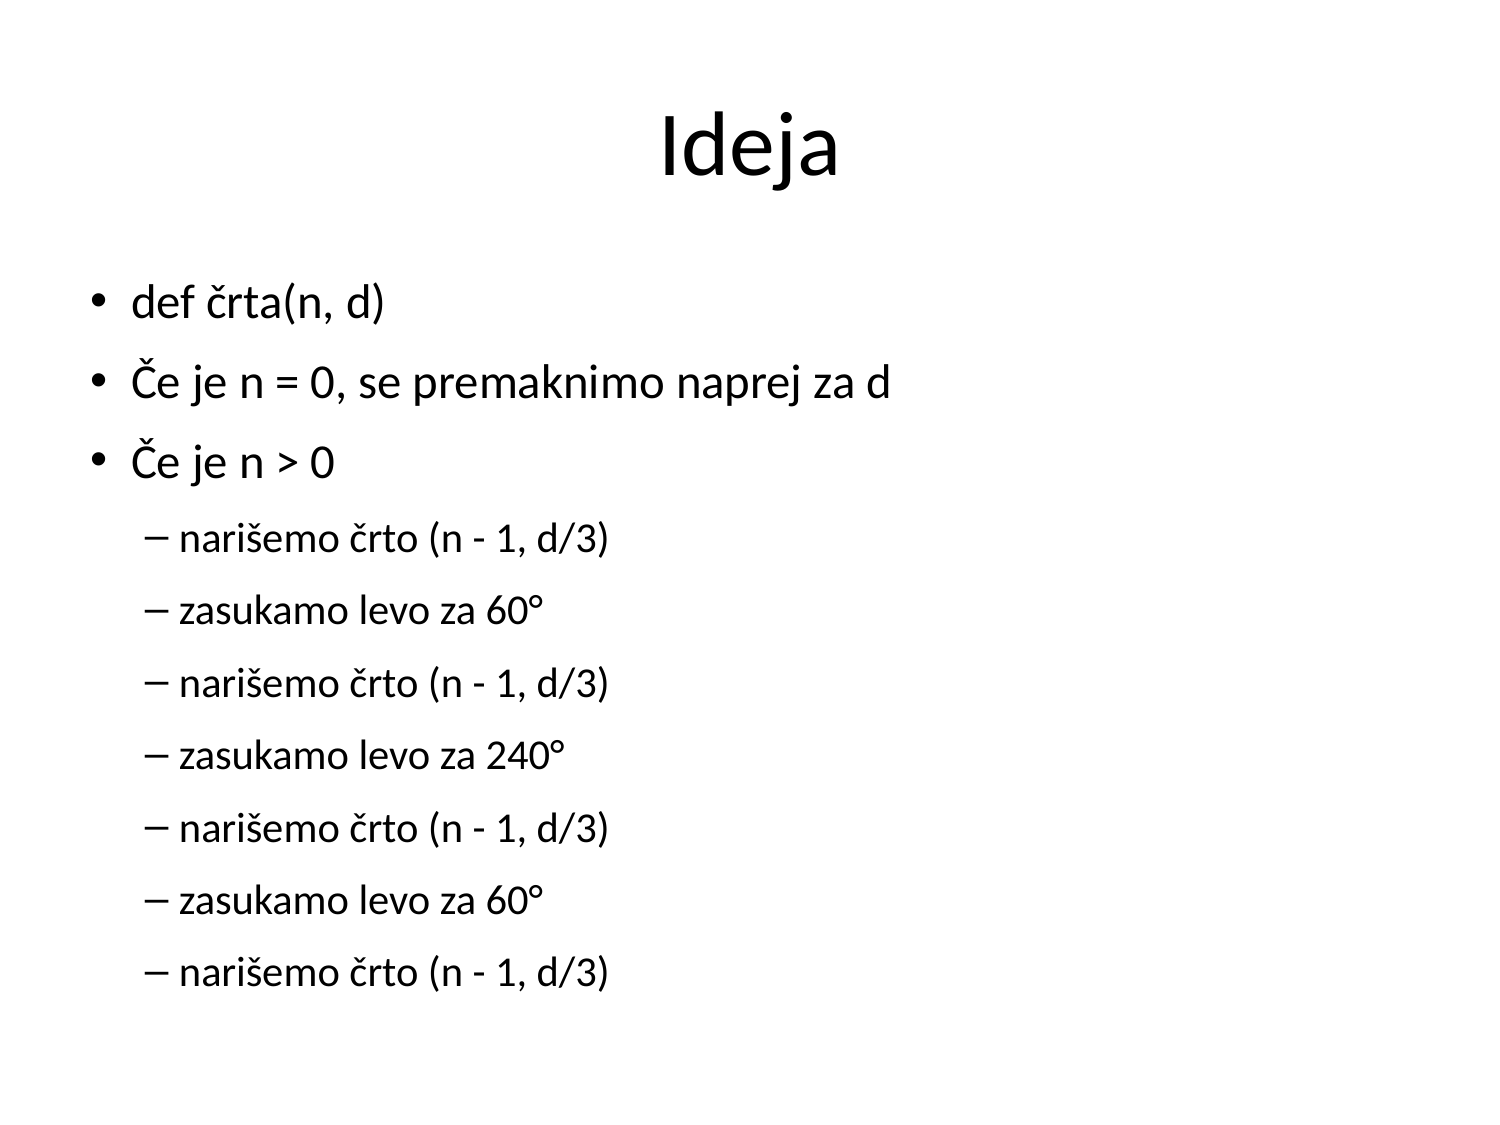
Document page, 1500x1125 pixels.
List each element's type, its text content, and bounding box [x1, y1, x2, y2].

title Ideja [75, 45, 1425, 233]
list def črta(n, d) Če je n = 0, se premaknimo naprej za d Če je n > 0 narišemo črto (n - 1, d/3) zasukamo levo za 60° narišemo črto (n - 1, d/3) zasukamo levo za 240° narišemo črto (n - 1, d/3) zasukamo levo za 60° narišemo črto (n - 1, d/3) [75, 262, 1425, 1005]
